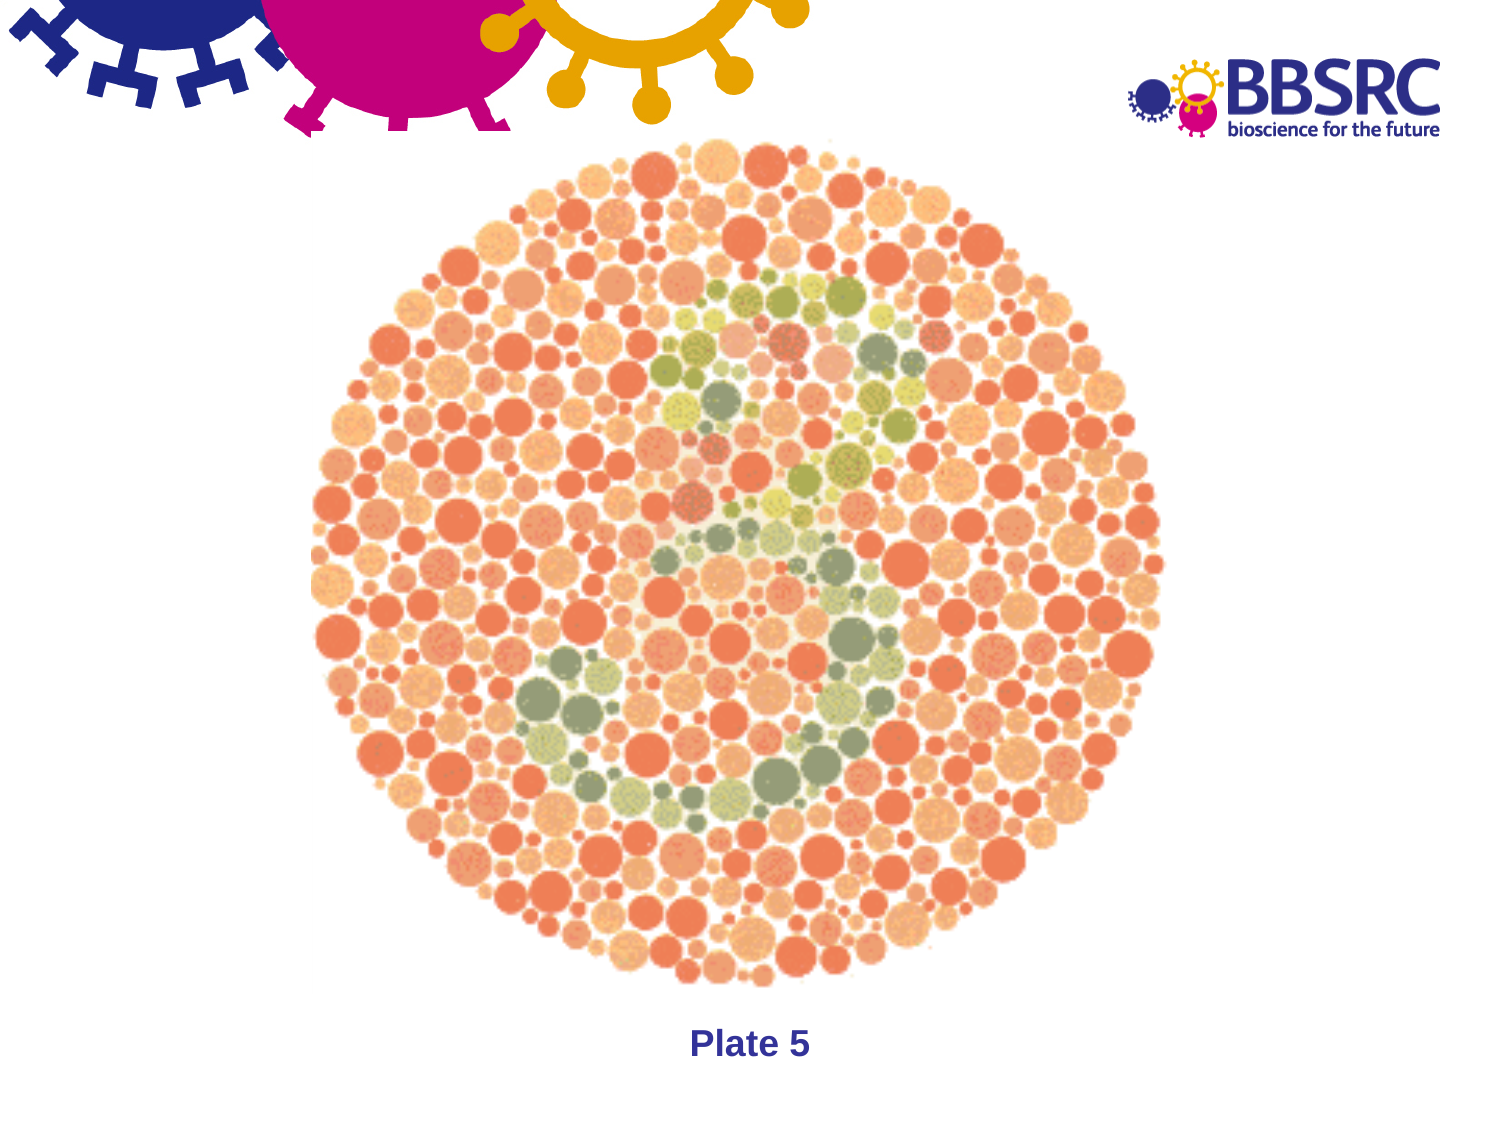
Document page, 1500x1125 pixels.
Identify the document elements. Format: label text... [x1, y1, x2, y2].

text_box Plate 5 [431, 1011, 1069, 1072]
picture [311, 131, 1189, 994]
